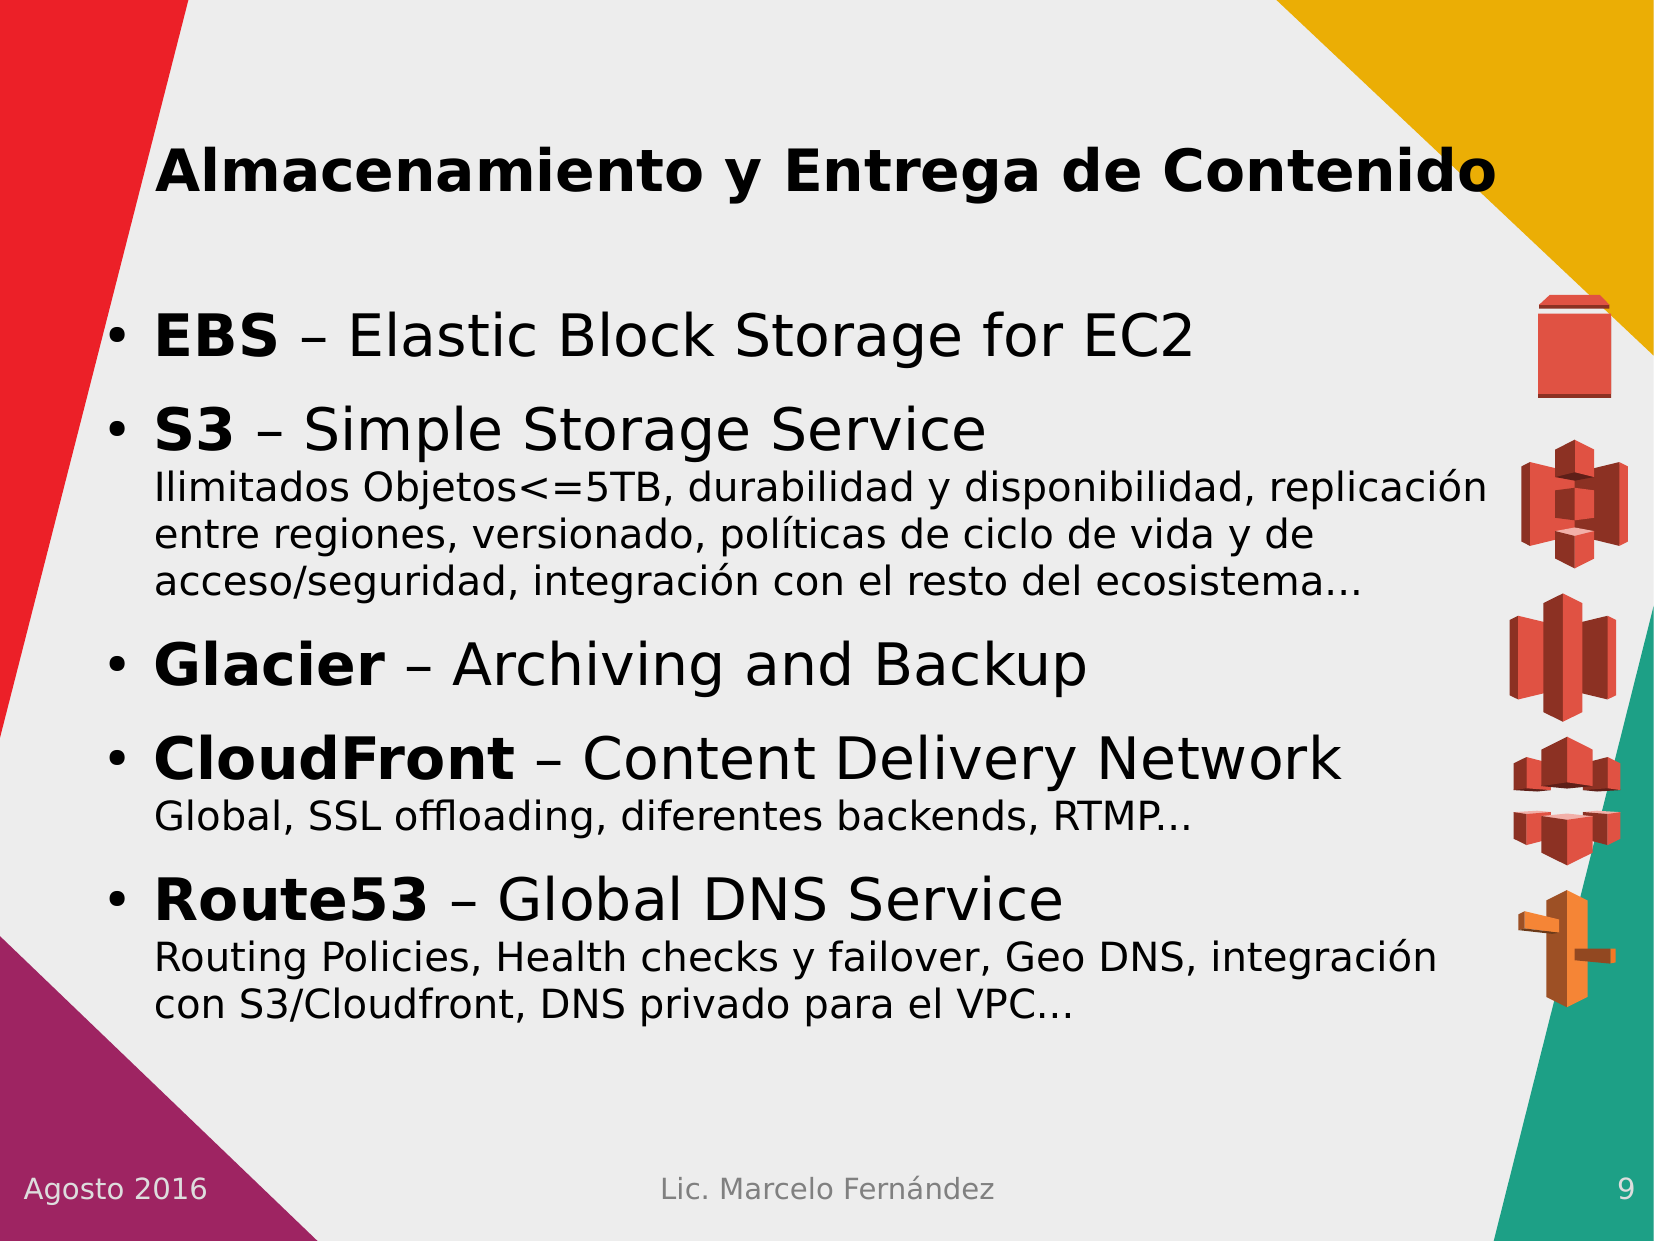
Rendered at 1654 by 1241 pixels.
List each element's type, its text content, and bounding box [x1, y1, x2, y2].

picture [1483, 267, 1654, 1028]
list EBS – Elastic Block Storage for EC2 S3 – Simple Storage Service Ilimitados Objetos<=5TB, durabilidad y disponibilidad, replicación entre regiones, versionado, políticas de ciclo de vida y de acceso/seguridad, integración con el resto del ecosistema... Glacier – Archiving and Backup CloudFront – Content Delivery Network Global, SSL offloading, diferentes backends, RTMP... Route53 – Global DNS Service Routing Policies, Health checks y failover, Geo DNS, integración con S3/Cloudfront, DNS privado para el VPC... [91, 302, 1516, 1033]
title Almacenamiento y Entrega de Contenido [114, 73, 1539, 271]
